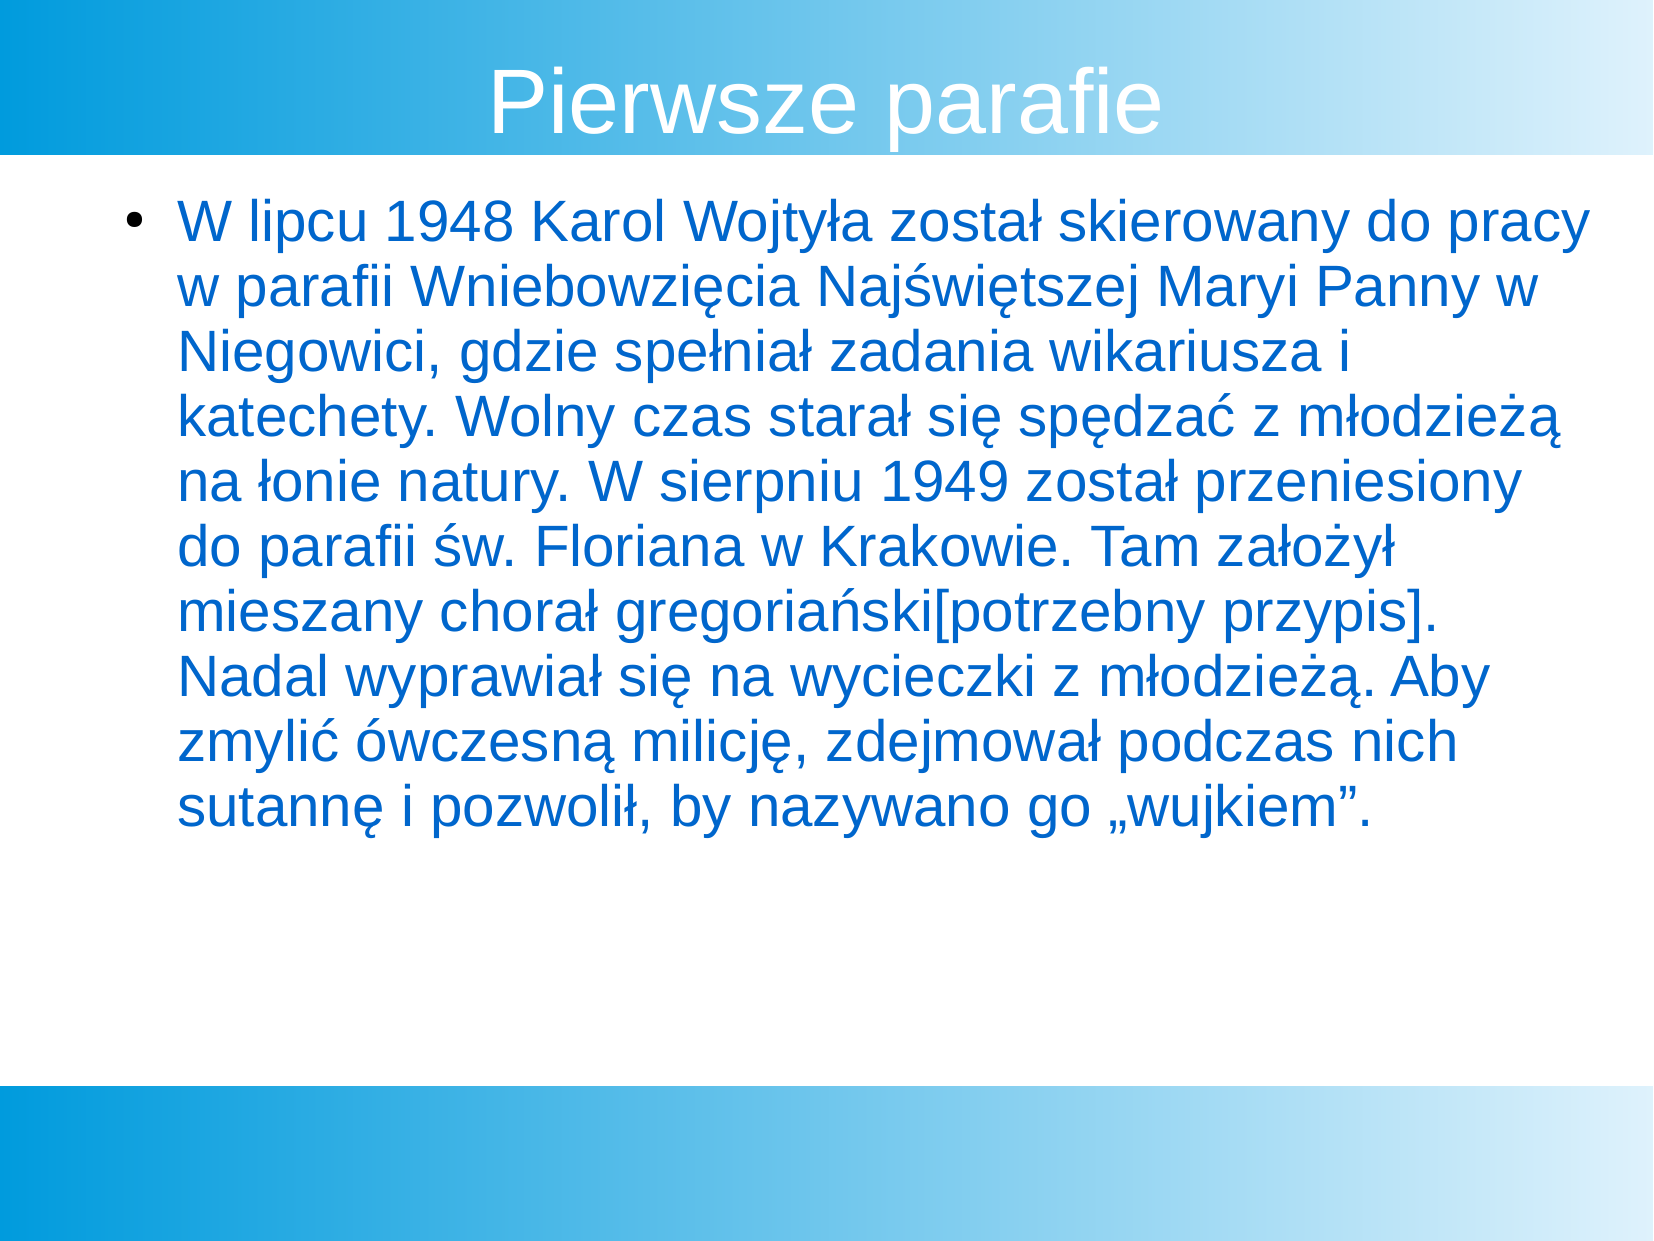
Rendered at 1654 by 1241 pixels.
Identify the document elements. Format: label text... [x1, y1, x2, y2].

title Pierwsze parafie [82, 49, 1571, 155]
list W lipcu 1948 Karol Wojtyła został skierowany do pracy w parafii Wniebowzięcia Najświętszej Maryi Panny w Niegowici, gdzie spełniał zadania wikariusza i katechety. Wolny czas starał się spędzać z młodzieżą na łonie natury. W sierpniu 1949 został przeniesiony do parafii św. Floriana w Krakowie. Tam założył mieszany chorał gregoriański[potrzebny przypis]. Nadal wyprawiał się na wycieczki z młodzieżą. Aby zmylić ówczesną milicję, zdejmował podczas nich sutannę i pozwolił, by nazywano go „wujkiem”. [106, 188, 1595, 909]
